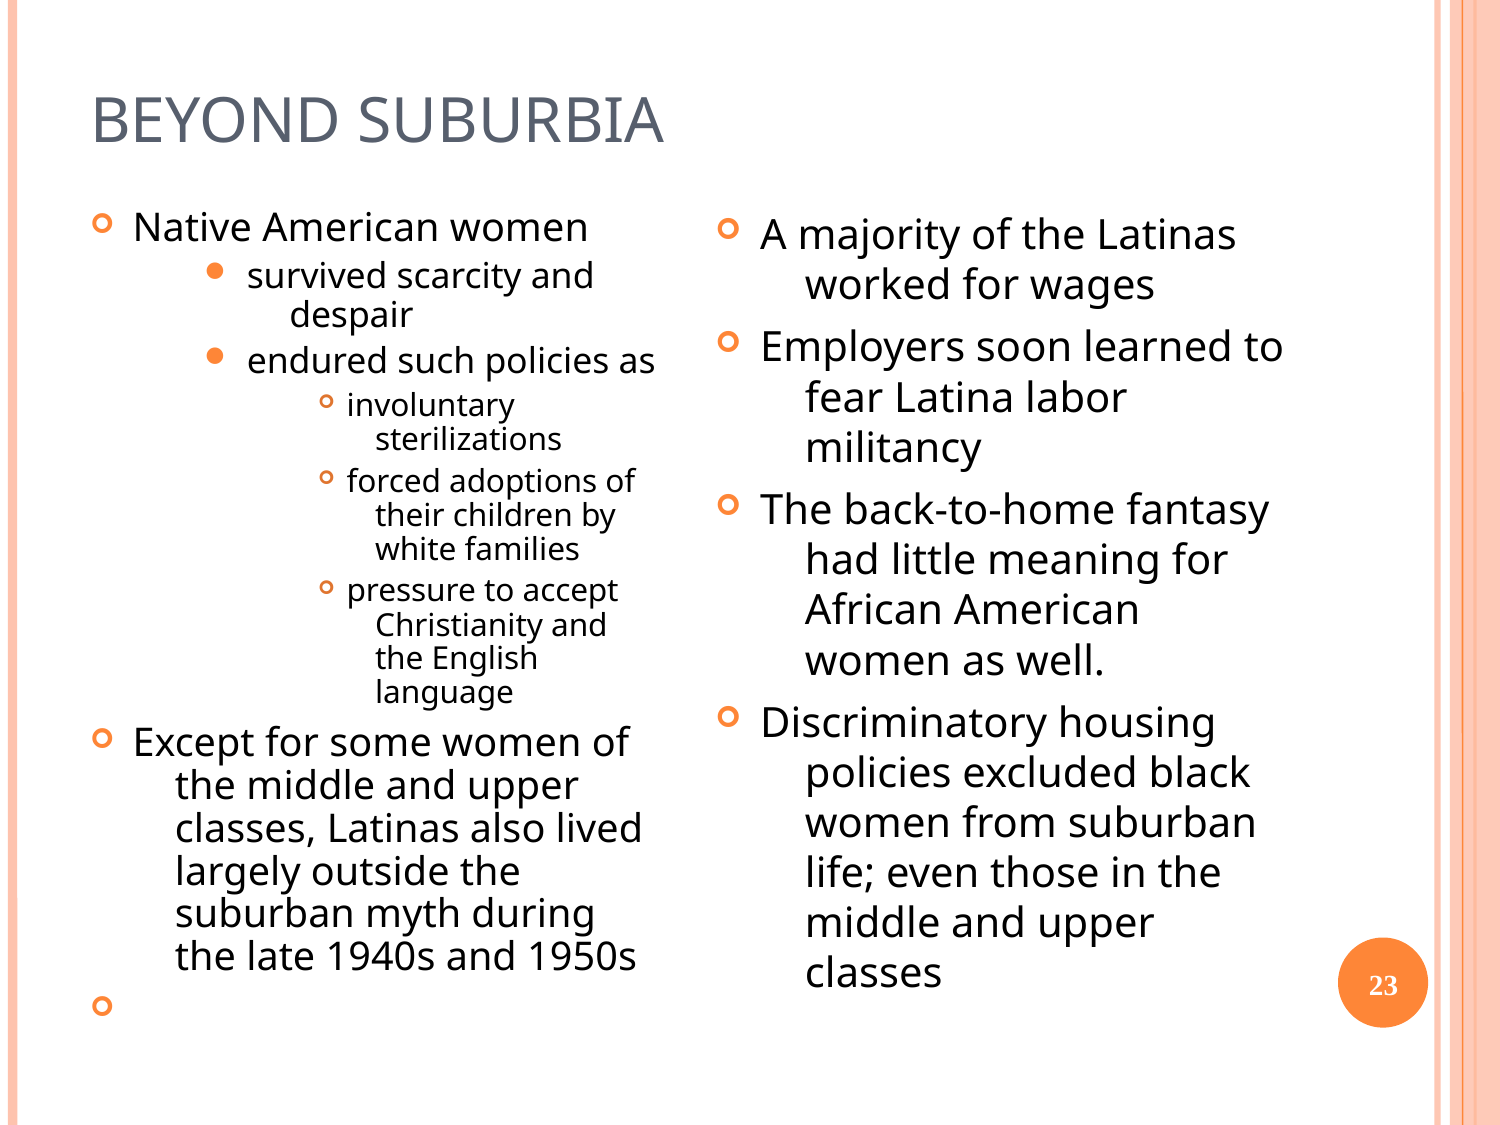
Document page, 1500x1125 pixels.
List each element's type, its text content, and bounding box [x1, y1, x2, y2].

title Beyond Suburbia [75, 45, 1300, 163]
list Native American women survived scarcity and despair endured such policies as involuntary sterilizations forced adoptions of their children by white families pressure to accept Christianity and the English language Except for some women of the middle and upper classes, Latinas also lived largely outside the suburban myth during the late 1940s and 1950s [75, 200, 676, 1013]
list A majority of the Latinas worked for wages Employers soon learned to fear Latina labor militancy The back-to-home fantasy had little meaning for African American women as well. Discriminatory housing policies excluded black women from suburban life; even those in the middle and upper classes [700, 200, 1301, 1013]
text_box [1333, 940, 1434, 1027]
